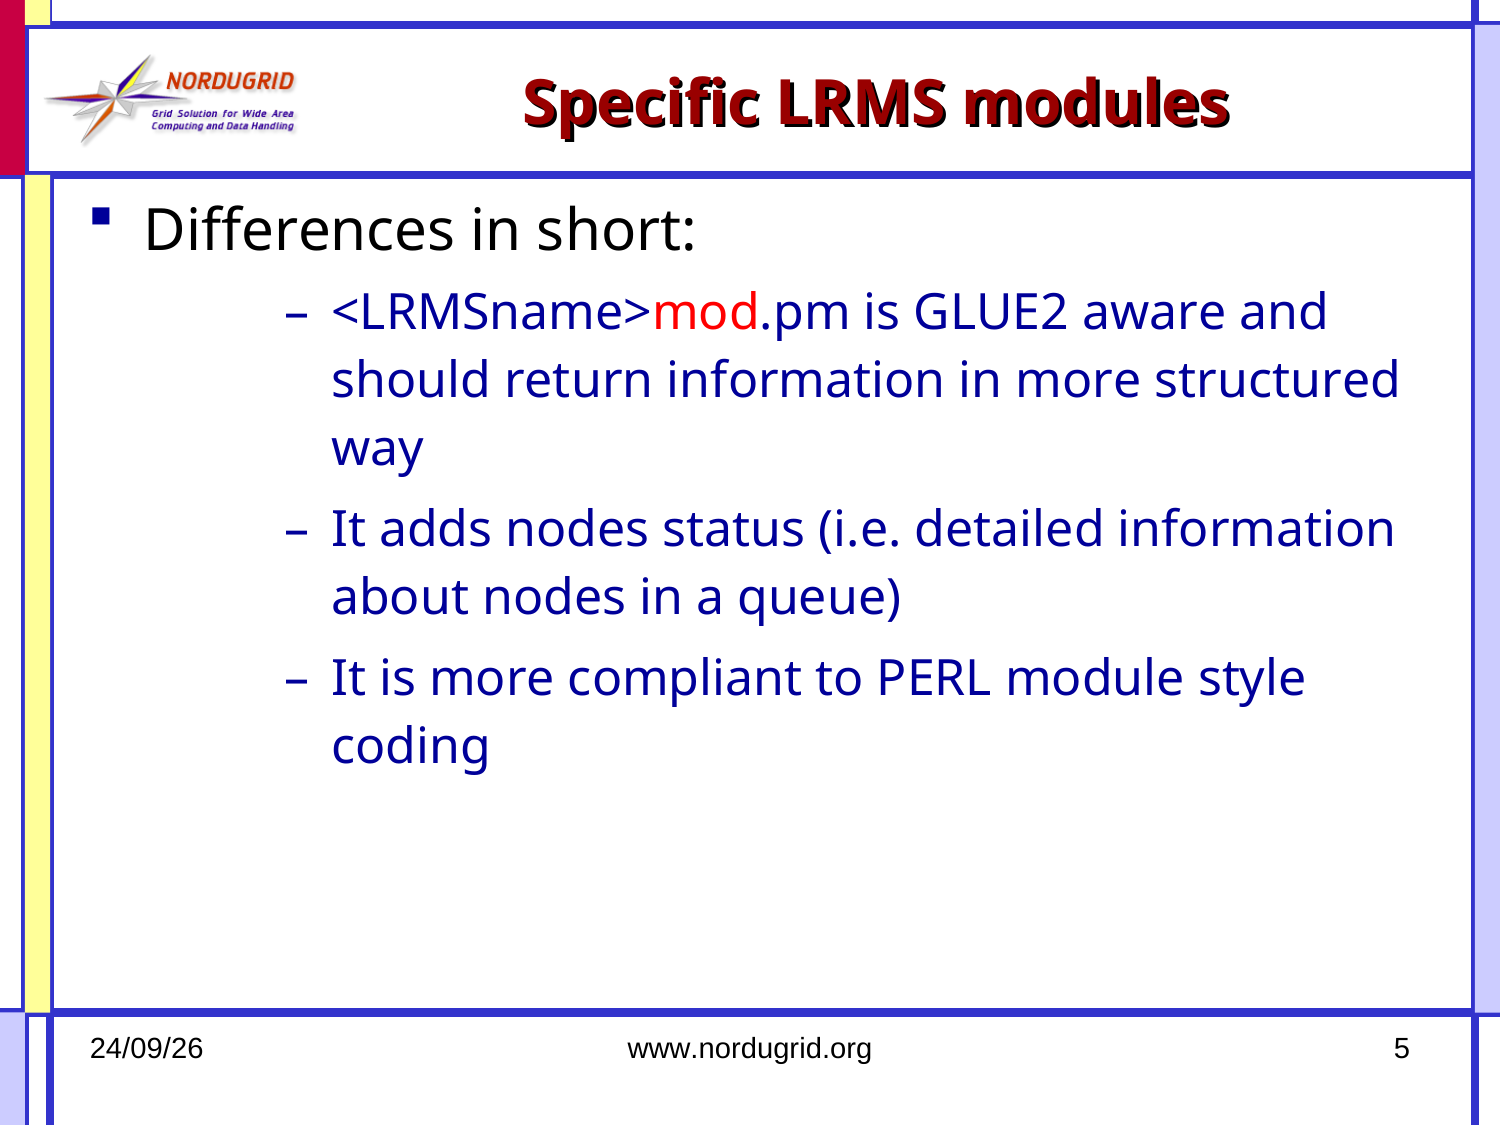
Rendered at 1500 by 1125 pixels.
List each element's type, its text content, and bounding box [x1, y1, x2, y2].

list Differences in short: <LRMSname>mod.pm is GLUE2 aware and should return information in more structured way It adds nodes status (i.e. detailed information about nodes in a queue) It is more compliant to PERL module style coding [87, 200, 1426, 853]
picture [40, 49, 301, 148]
title Specific LRMS modules [324, 17, 1428, 183]
